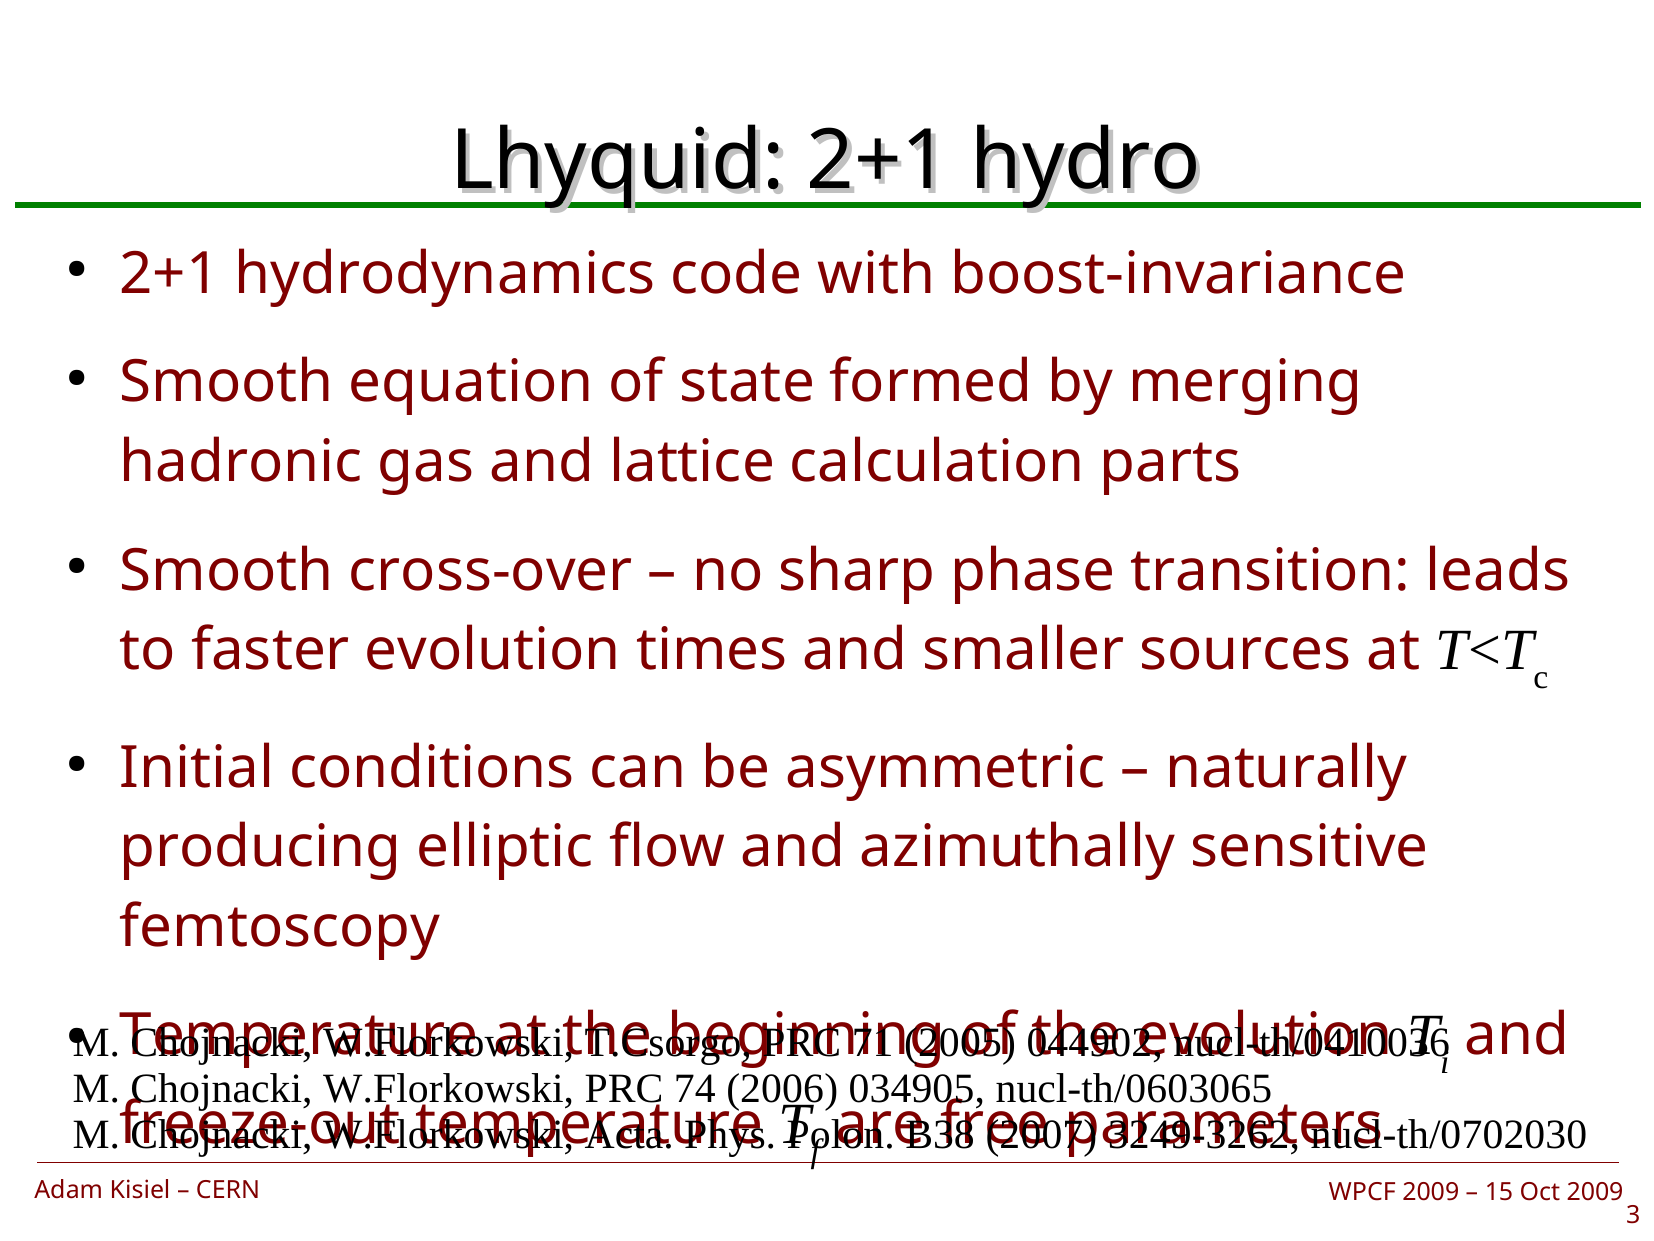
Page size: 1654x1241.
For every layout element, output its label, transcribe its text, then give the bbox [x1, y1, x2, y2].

title Lhyquid: 2+1 hydro [119, 52, 1532, 230]
text_box M. Chojnacki, W.Florkowski, T.Csorgo, PRC 71 (2005) 044902, nucl-th/0410036 M. Chojnacki, W.Florkowski, PRC 74 (2006) 034905, nucl-th/0603065 M. Chojnacki, W.Florkowski, Acta. Phys. Polon. B38 (2007) 3249-3262, nucl-th/0702030 [72, 1018, 1589, 1204]
list 2+1 hydrodynamics code with boost-invariance Smooth equation of state formed by merging hadronic gas and lattice calculation parts Smooth cross-over – no sharp phase transition: leads to faster evolution times and smaller sources at T<Tc Initial conditions can be asymmetric – naturally producing elliptic flow and azimuthally sensitive femtoscopy Temperature at the beginning of the evolution Ti and freeze-out temperature Tf are free parameters [48, 230, 1618, 1062]
